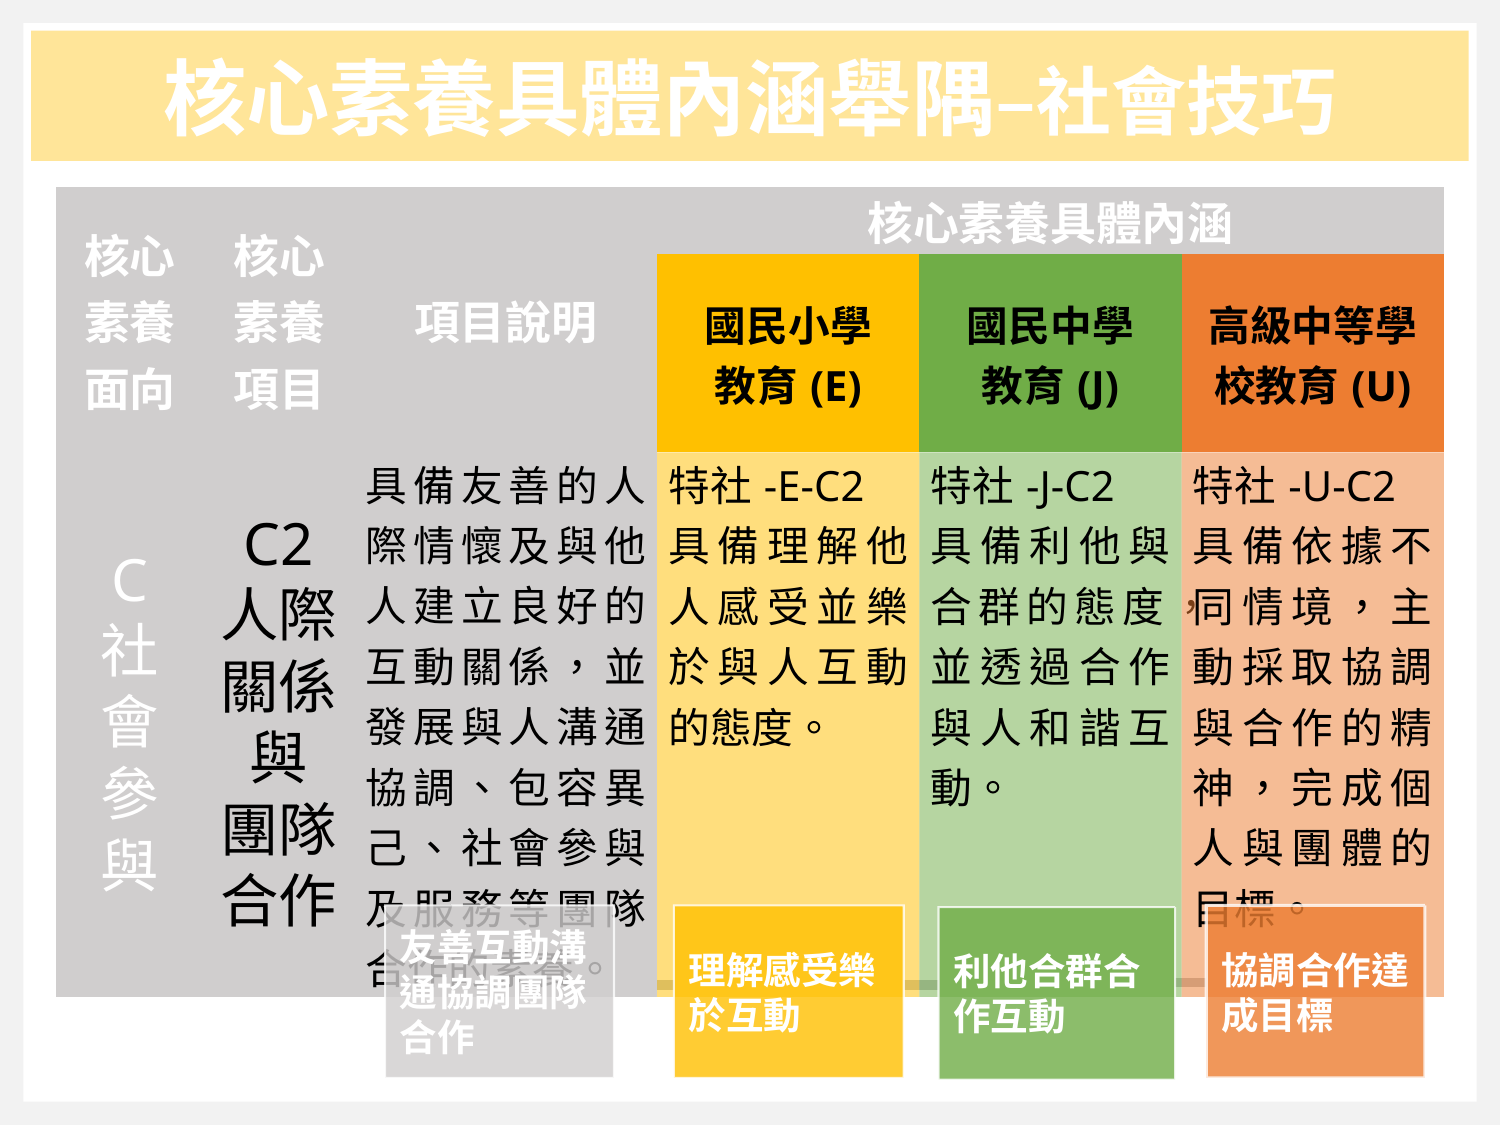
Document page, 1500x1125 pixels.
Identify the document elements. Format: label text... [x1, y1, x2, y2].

text_box 核心素養具體內涵舉隅–社會技巧 [31, 30, 1469, 161]
table_cell 高級中等學校教育(U) [1182, 254, 1444, 452]
table_header 核心 素養 項目 [204, 187, 354, 452]
text_box 理解感受樂於互動 [673, 905, 904, 1078]
table_header 項目說明 [354, 187, 657, 452]
table_cell C2 人際 關係 與 團隊 合作 [204, 452, 354, 997]
table_header 核心素養具體內涵 [657, 187, 1444, 254]
table_cell 特社-J-C2 具備利他與合群的態度，並透過合作與人和諧互動。 [919, 452, 1182, 997]
table_header 核心 素養 面向 [56, 187, 204, 452]
table_cell C 社 會 參 與 [56, 452, 204, 997]
text_box 利他合群合作互動 [938, 907, 1176, 1080]
table_cell 特社-E-C2 具備理解他人感受並樂於與人互動的態度。 [657, 452, 919, 997]
table_cell 特社-U-C2 具備依據不同情境，主動採取協調與合作的精神，完成個人與團體的目標。 [1182, 452, 1444, 997]
table_cell 國民小學 教育(E) [657, 254, 919, 452]
text_box 協調合作達成目標 [1206, 905, 1425, 1078]
table_cell 國民中學 教育(J) [919, 254, 1182, 452]
table_cell 具備友善的人際情懷及與他人建立良好的互動關係，並發展與人溝通協調、包容異己、社會參與及服務等團隊合作的素養。 [354, 452, 657, 997]
text_box 友善互動溝通協調團隊合作 [385, 905, 614, 1078]
